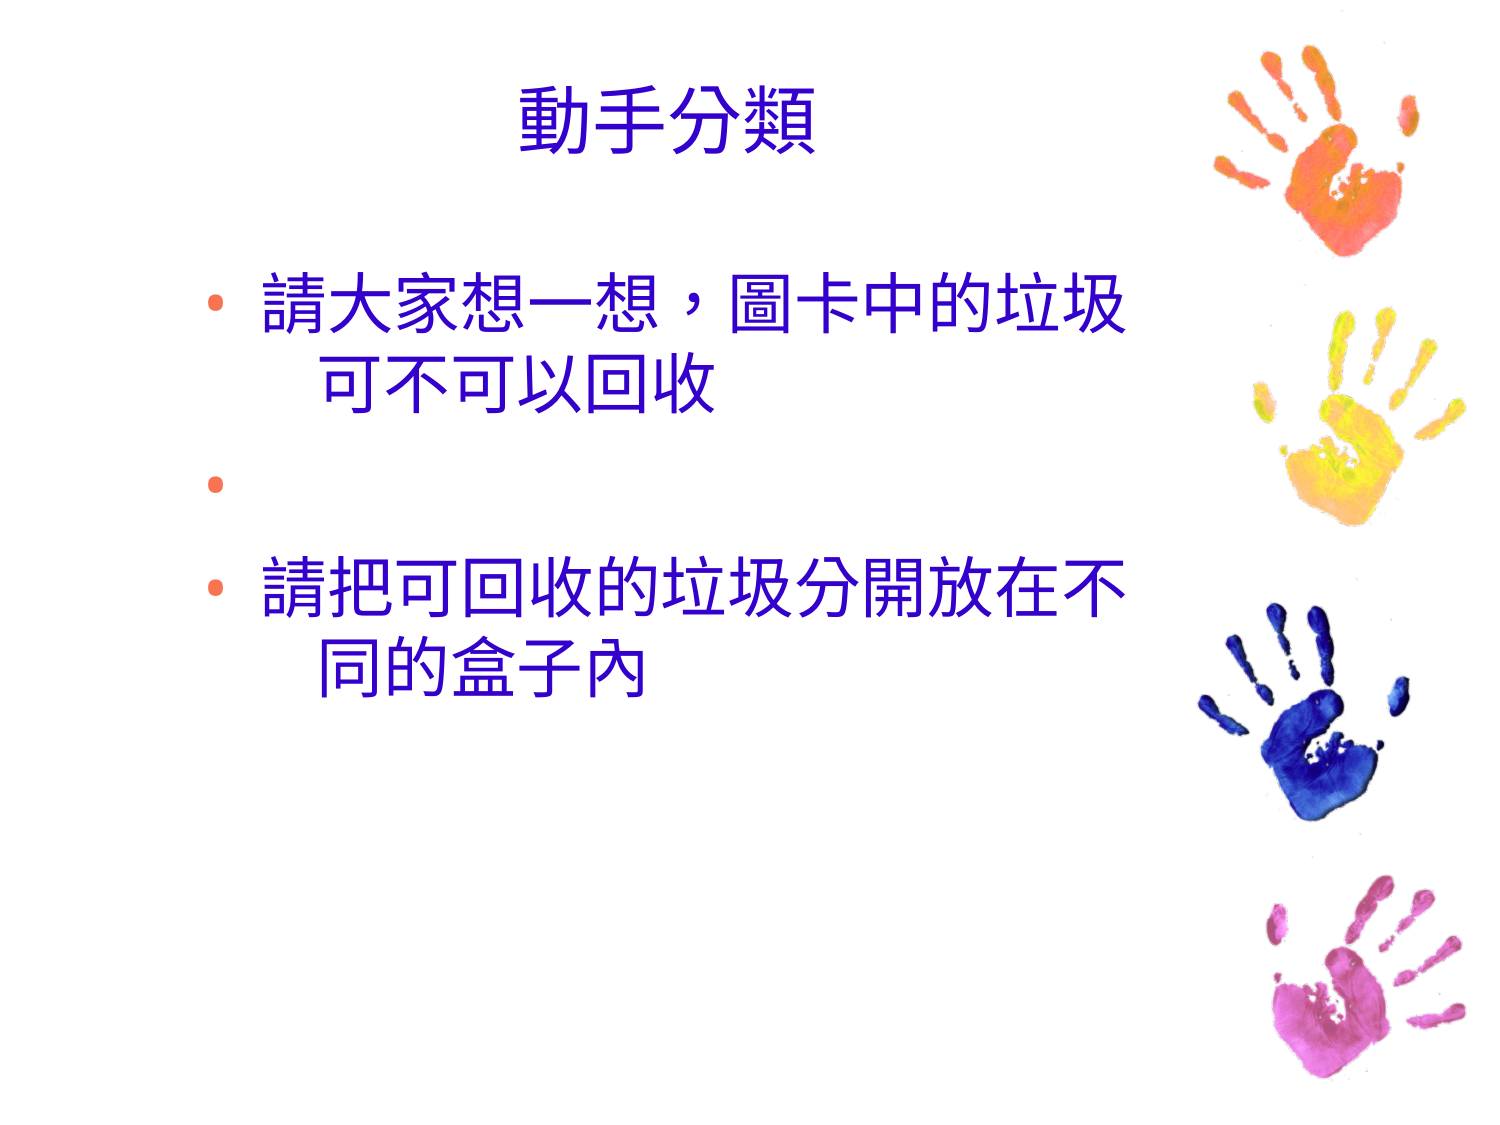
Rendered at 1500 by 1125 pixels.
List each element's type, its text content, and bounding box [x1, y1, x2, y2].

list 請大家想一想，圖卡中的垃圾可不可以回收 請把可回收的垃圾分開放在不同的盒子內 [53, 255, 1294, 1001]
title 動手分類 [112, 24, 1176, 213]
